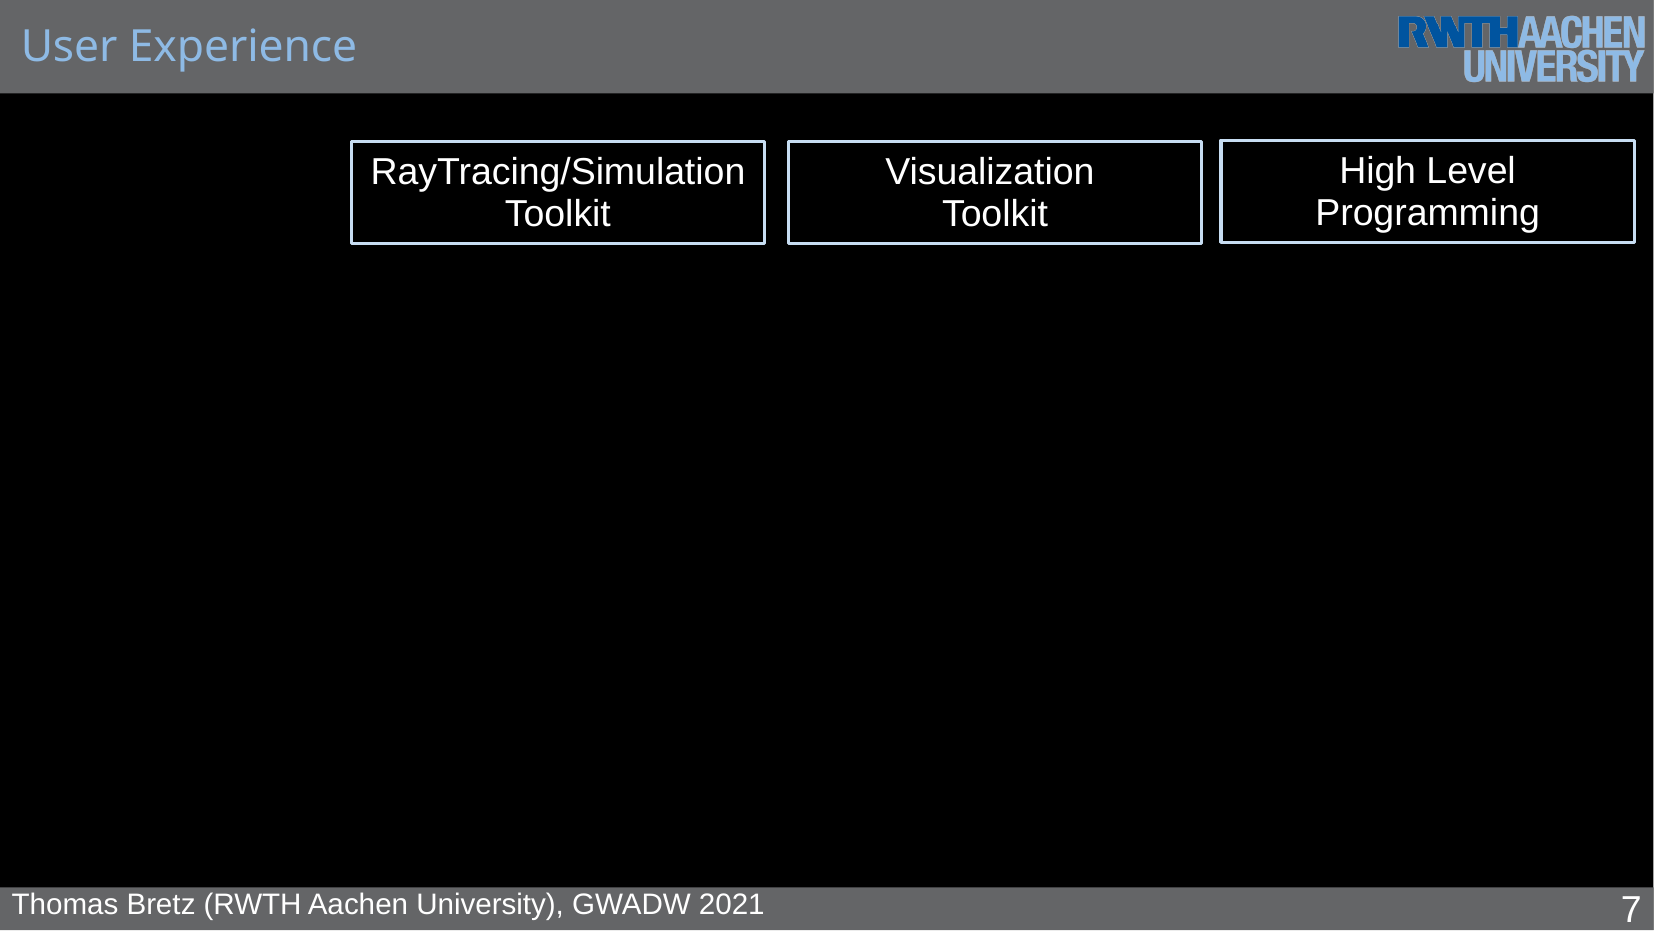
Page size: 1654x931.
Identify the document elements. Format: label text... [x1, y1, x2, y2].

title User Experience [20, 7, 1510, 82]
text_box High Level Programming [1220, 140, 1635, 243]
picture [1363, 0, 1654, 113]
text_box Visualization Toolkit [788, 141, 1202, 244]
text_box RayTracing/Simulation Toolkit [351, 141, 765, 244]
